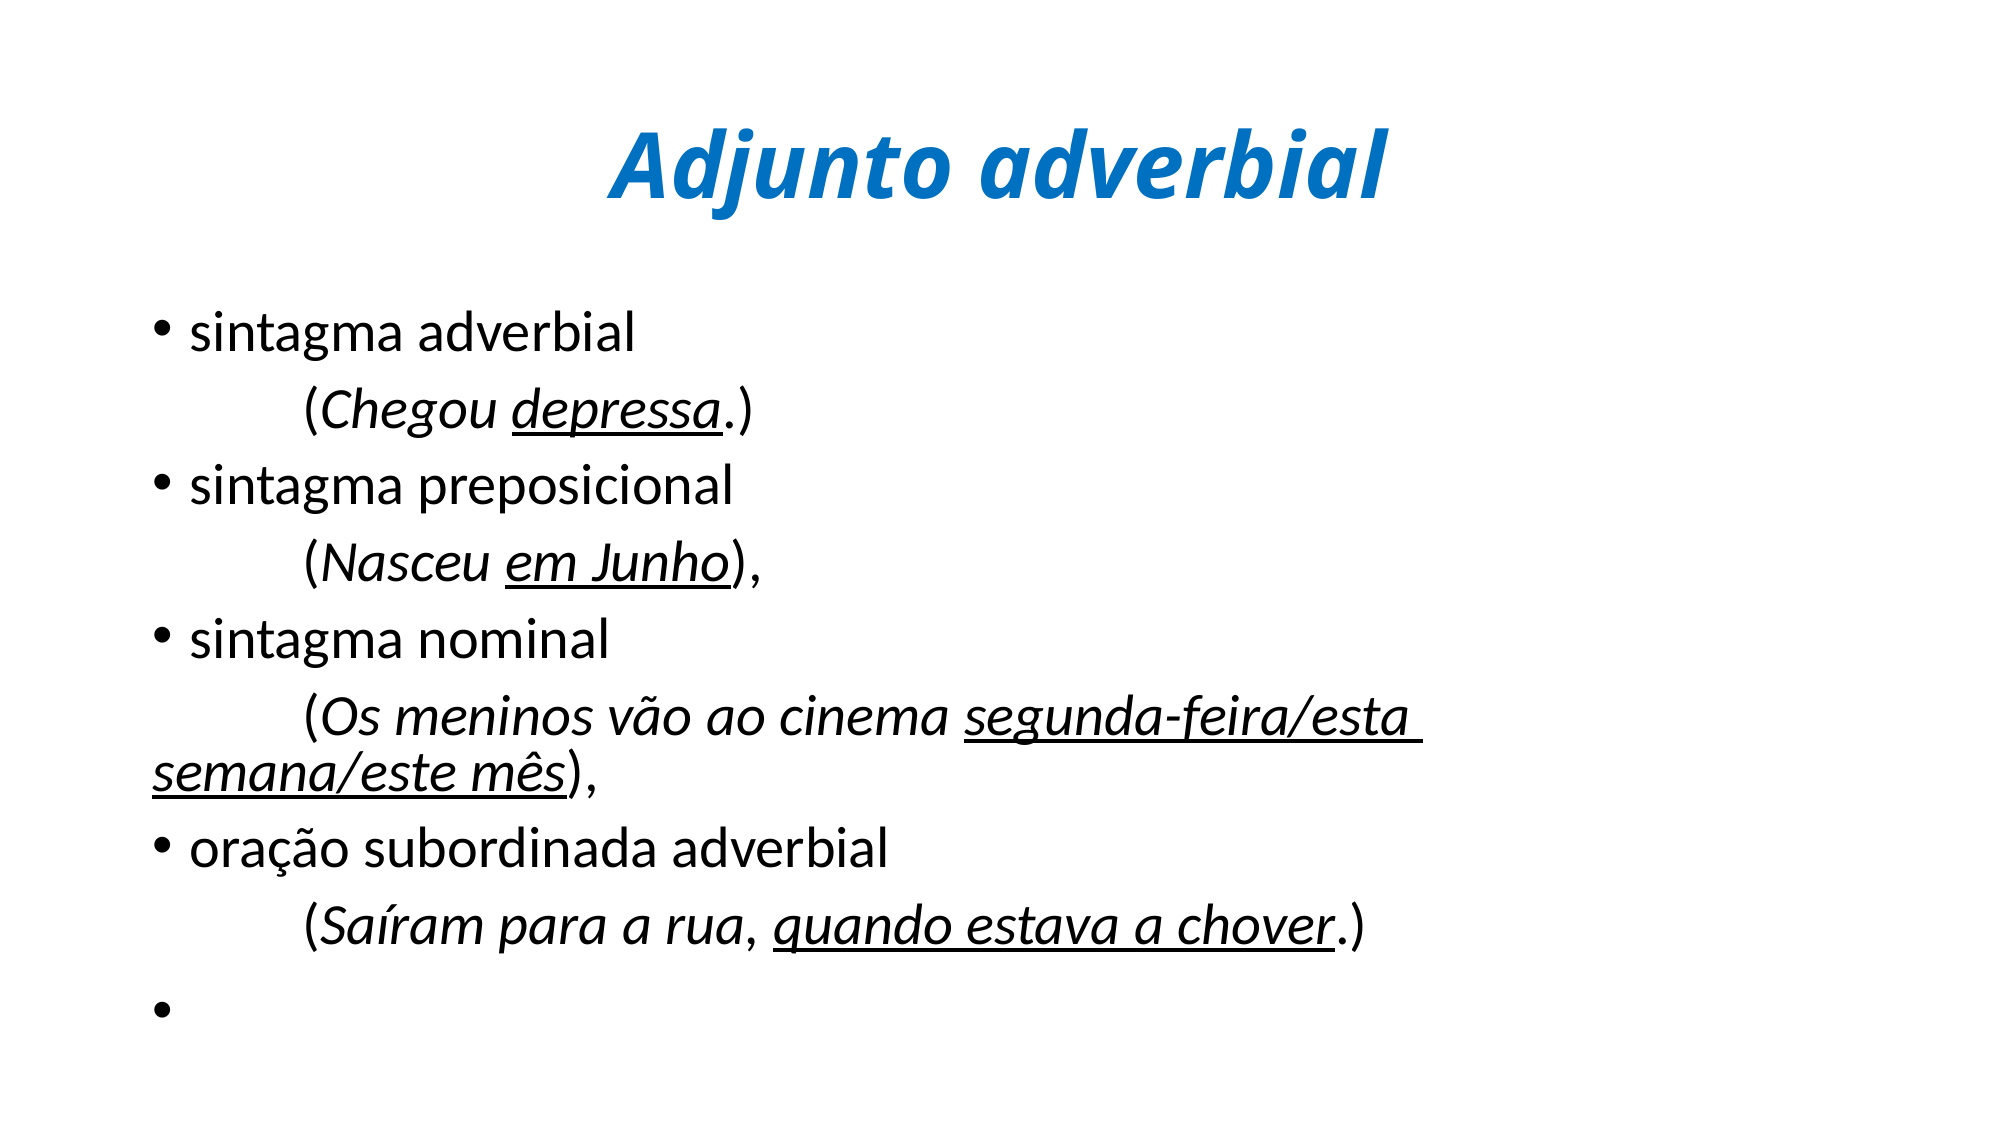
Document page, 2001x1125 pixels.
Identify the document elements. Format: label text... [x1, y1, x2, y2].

title Adjunto adverbial [137, 59, 1863, 278]
list sintagma adverbial (Chegou depressa.) sintagma preposicional (Nasceu em Junho), sintagma nominal (Os meninos vão ao cinema segunda-feira/esta semana/este mês), oração subordinada adverbial (Saíram para a rua, quando estava a chover.) [137, 299, 1863, 1014]
